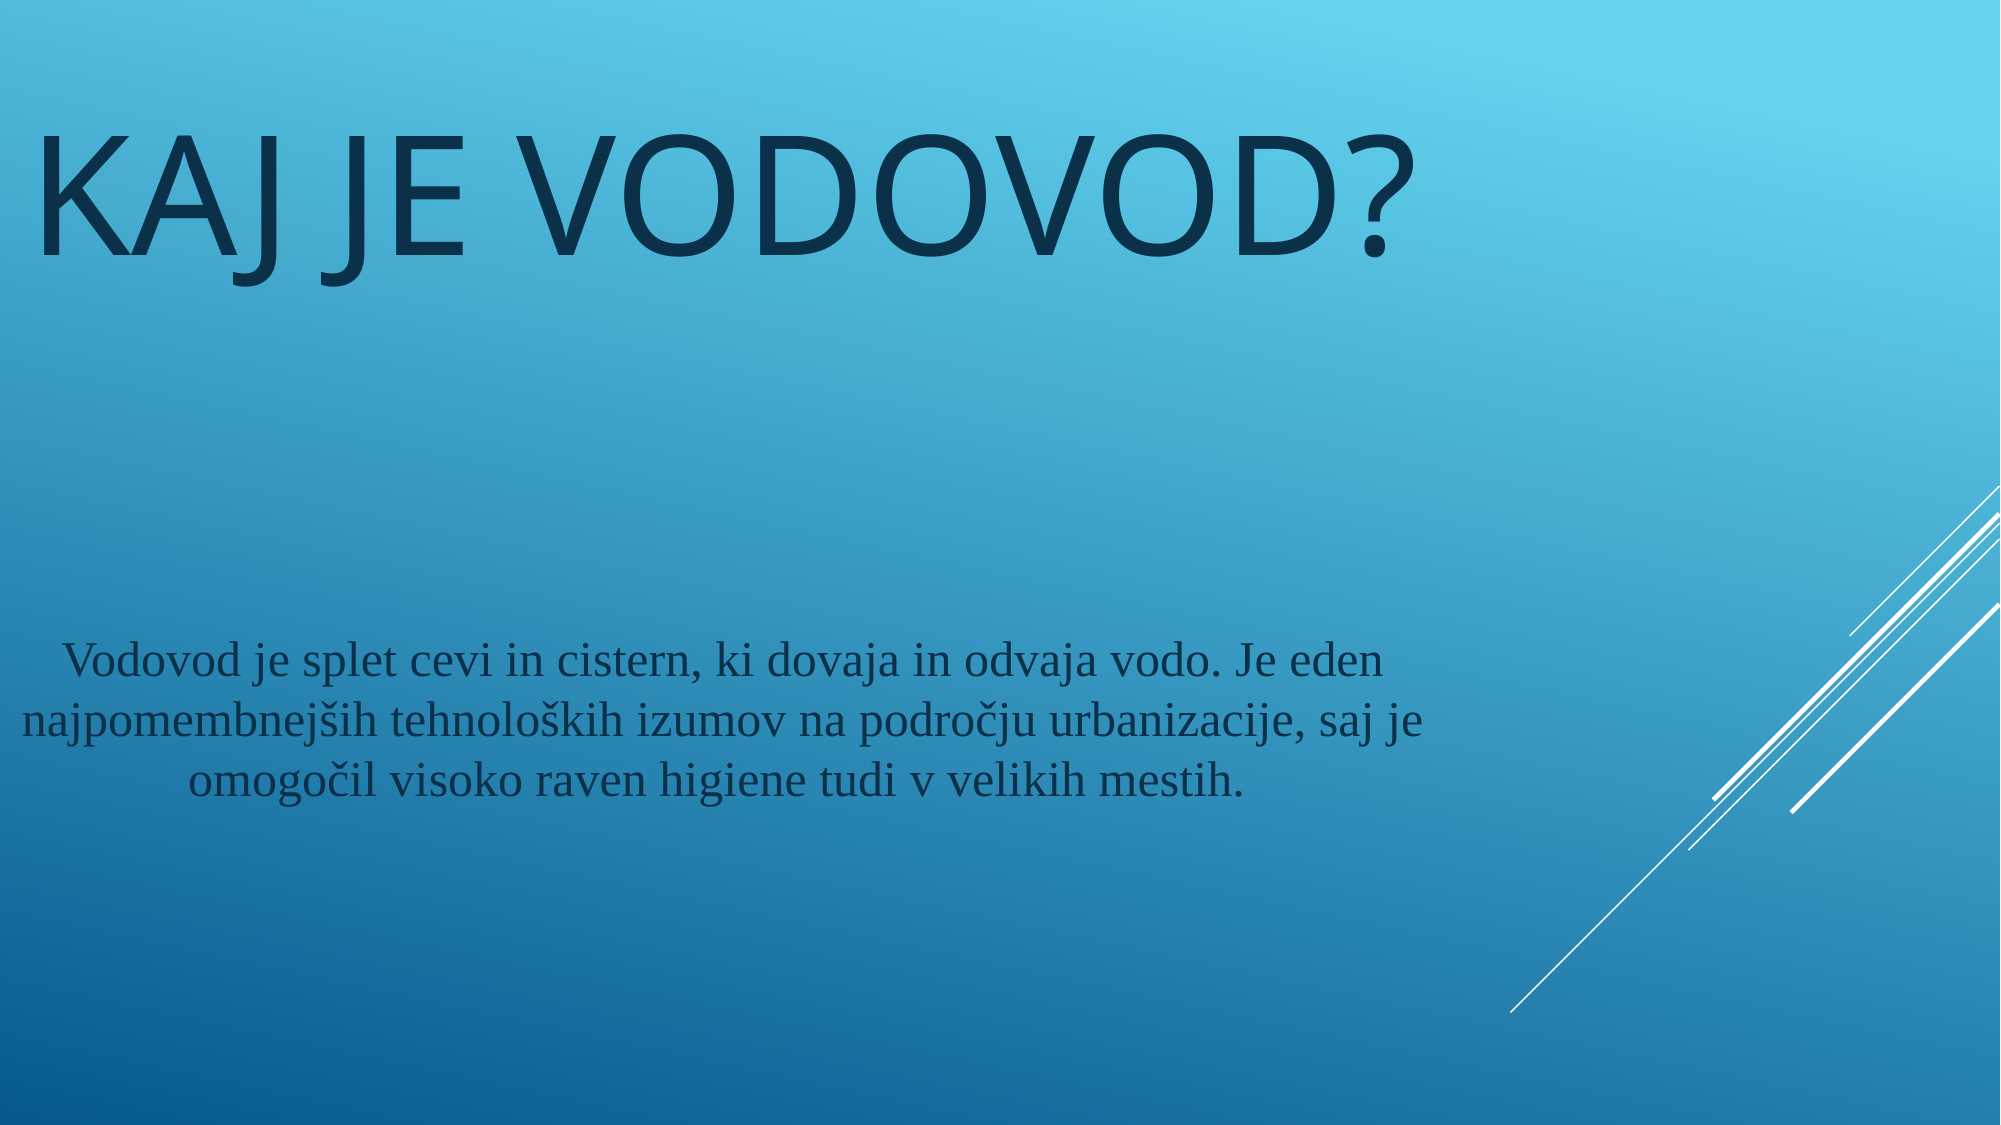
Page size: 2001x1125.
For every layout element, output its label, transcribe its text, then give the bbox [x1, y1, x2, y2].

title Kaj je vodovod? [0, 0, 1447, 378]
list Vodovod je splet cevi in cistern, ki dovaja in odvaja vodo. Je eden najpomembnejših tehnoloških izumov na področju urbanizacije, saj je omogočil visoko raven higiene tudi v velikih mestih. [0, 378, 1447, 1125]
